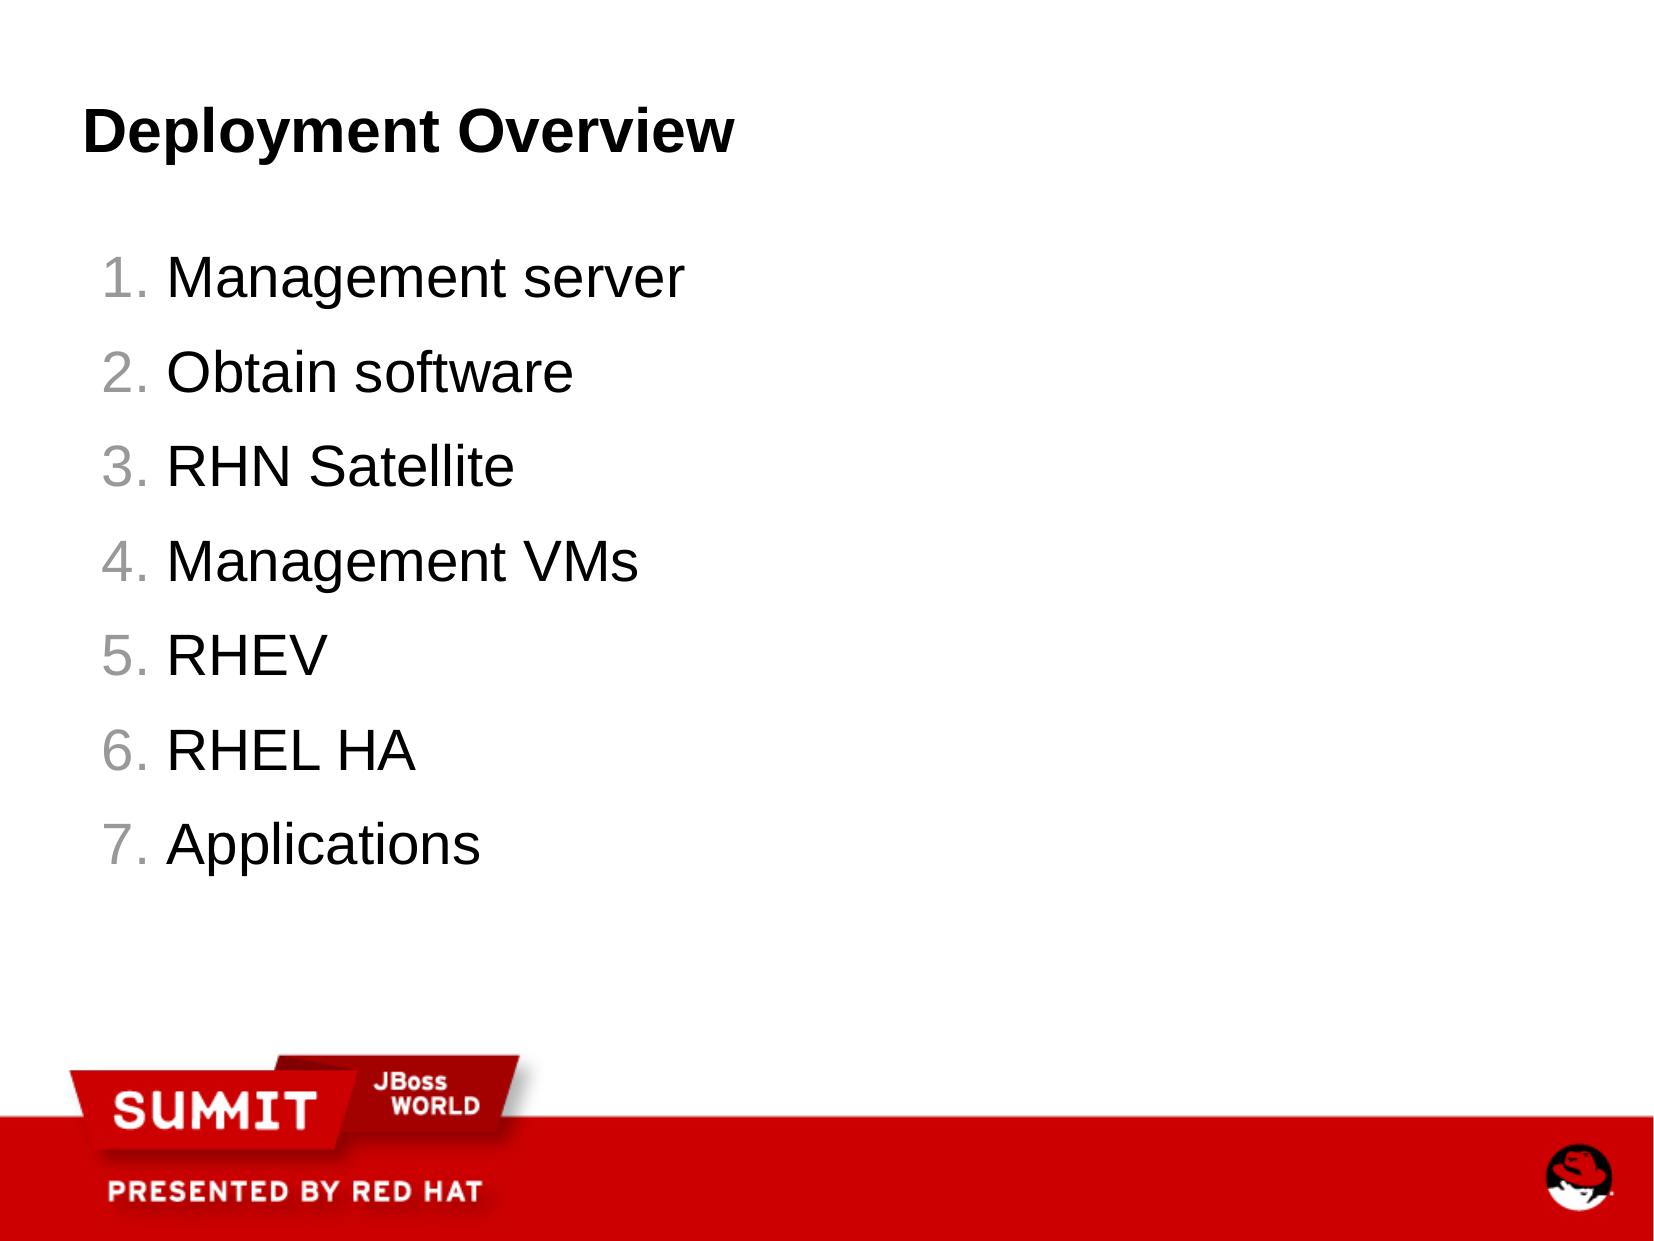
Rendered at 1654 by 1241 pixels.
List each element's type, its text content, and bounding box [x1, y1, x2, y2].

picture [0, 1043, 1654, 1241]
list Management server Obtain software RHN Satellite Management VMs RHEV RHEL HA Applications [86, 244, 814, 1039]
title Deployment Overview [82, 37, 1571, 226]
